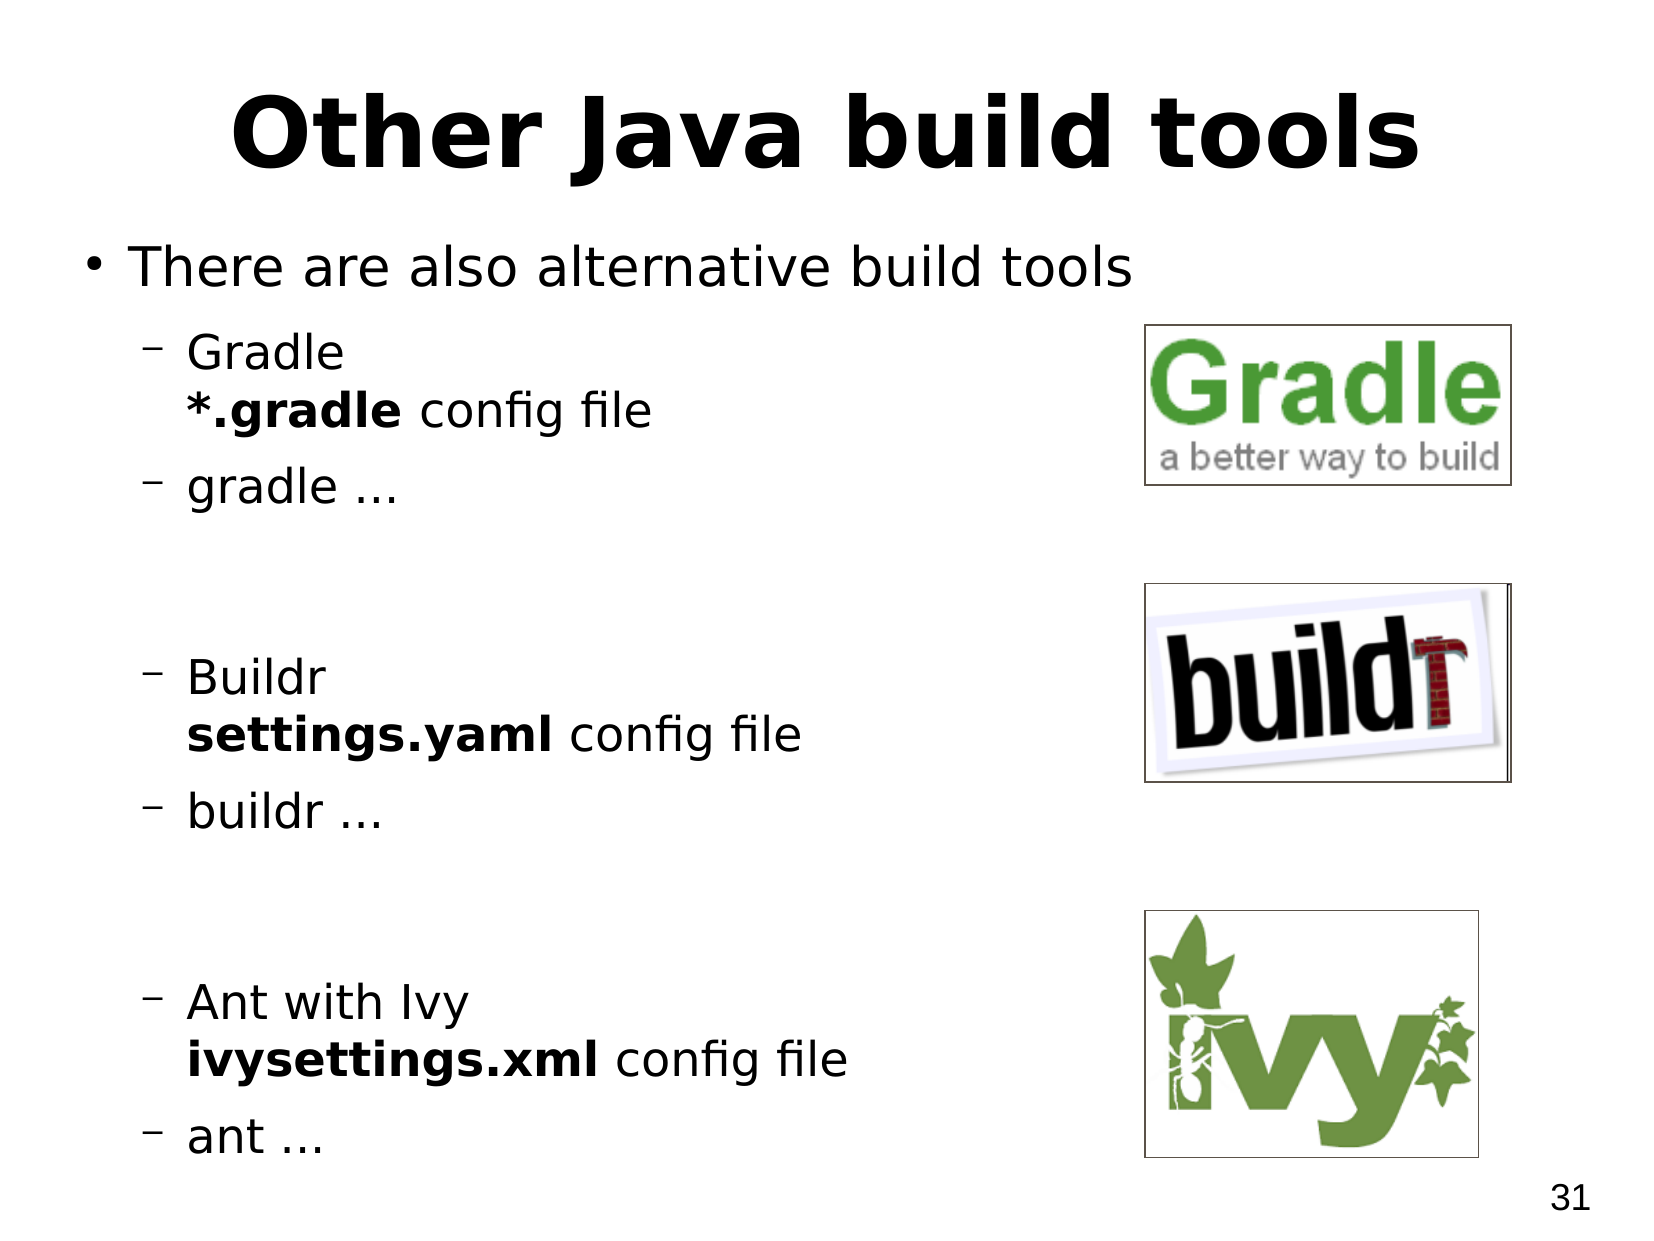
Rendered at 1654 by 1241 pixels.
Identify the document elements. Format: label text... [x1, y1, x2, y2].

picture [1145, 584, 1511, 782]
picture [1145, 325, 1511, 485]
list There are also alternative build tools Gradle *.gradle config file gradle ... Buildr settings.yaml config file buildr ... Ant with Ivy ivysettings.xml config file ant ... [55, 224, 1172, 1185]
title Other Java build tools [82, 49, 1571, 196]
picture [1145, 911, 1478, 1157]
